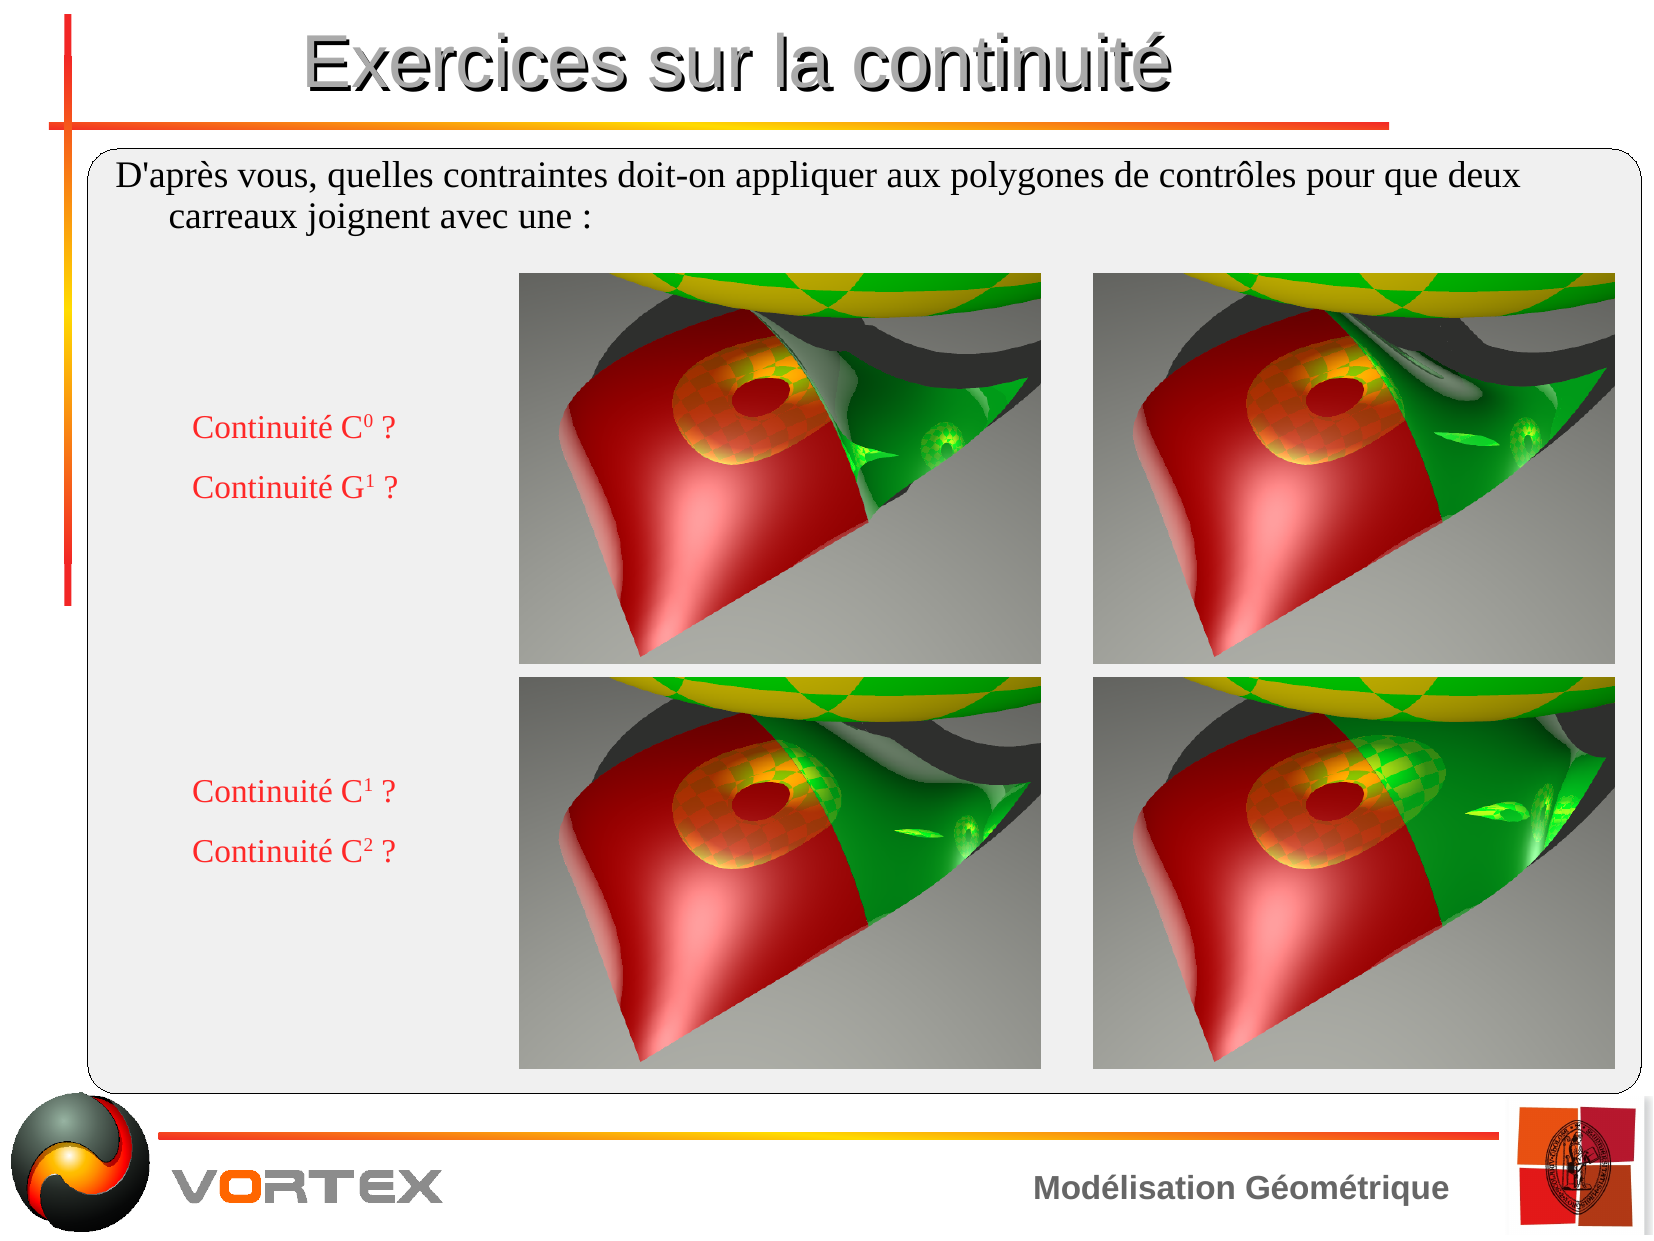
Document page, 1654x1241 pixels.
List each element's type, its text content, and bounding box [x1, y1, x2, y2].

text_box [102, 148, 1642, 1094]
picture [1093, 273, 1615, 664]
picture [519, 677, 1041, 1069]
list D'après vous, quelles contraintes doit-on appliquer aux polygones de contrôles pour que deux carreaux joignent avec une : Continuité C0 ? Continuité G1 ? Continuité C1 ? Continuité C2 ? [97, 153, 1571, 1109]
picture [1505, 1096, 1653, 1235]
picture [519, 273, 1041, 664]
text_box [87, 157, 97, 1086]
picture [1093, 677, 1615, 1069]
title Exercices sur la continuité [82, 4, 1392, 120]
picture [11, 1092, 443, 1232]
